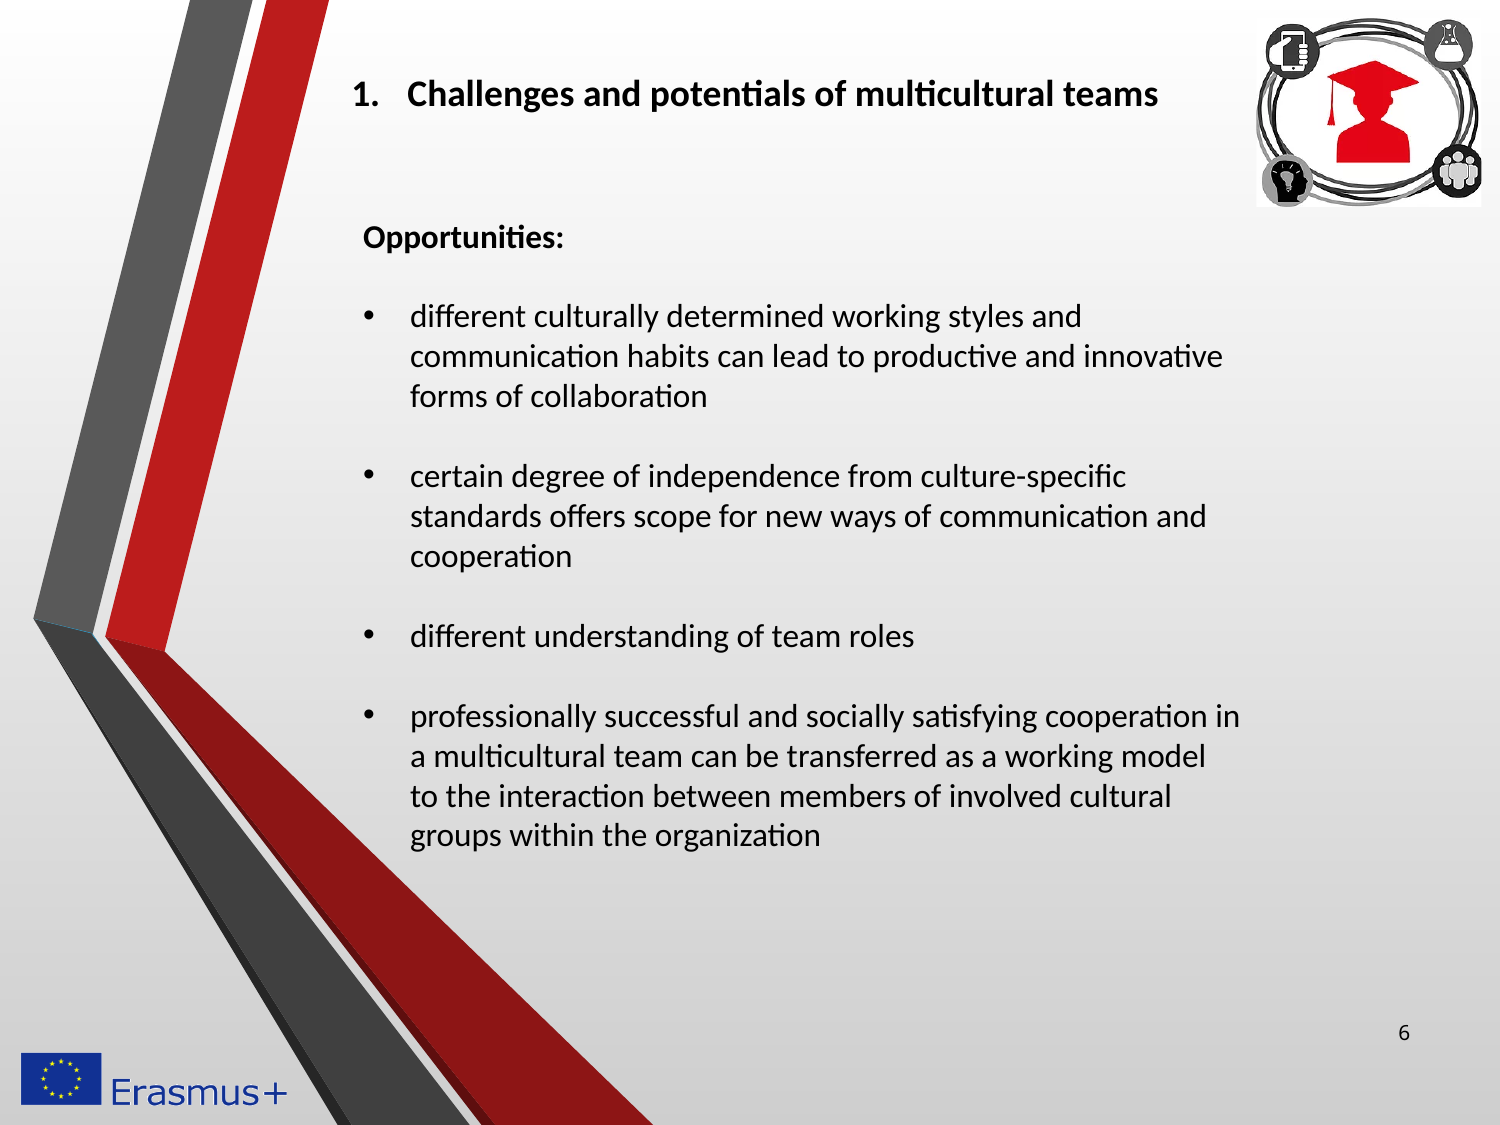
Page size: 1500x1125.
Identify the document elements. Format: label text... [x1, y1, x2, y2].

picture [1256, 18, 1482, 207]
picture [5, 1037, 302, 1120]
chart [1258, 19, 1483, 209]
slide_number <numer> [1357, 1003, 1425, 1064]
text_box Opportunities: different culturally determined working styles and communication habits can lead to productive and innovative forms of collaboration certain degree of independence from culture-specific standards offers scope for new ways of communication and cooperation different understanding of team roles professionally successful and socially satisfying cooperation in a multicultural team can be transferred as a working model to the interaction between members of involved cultural groups within the organization [348, 207, 1258, 862]
text_box Challenges and potentials of multicultural teams [336, 61, 1246, 122]
